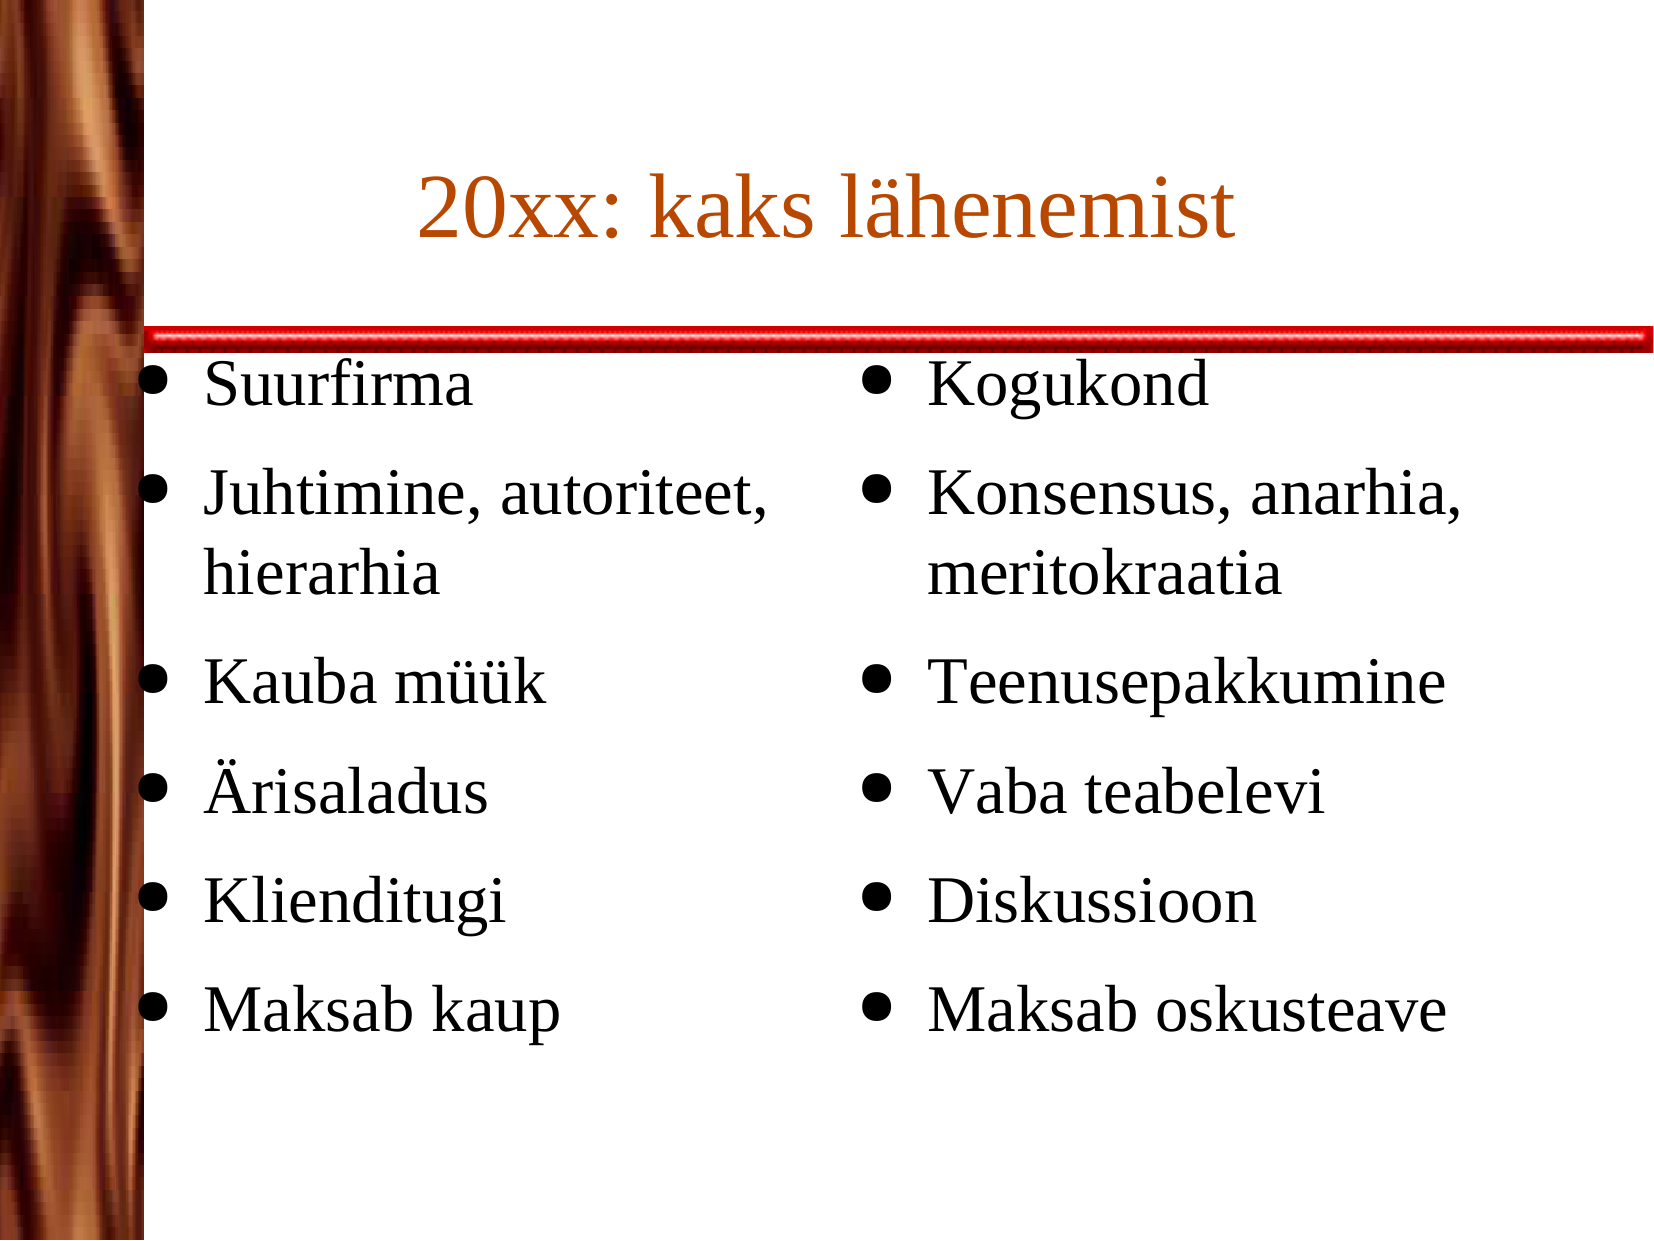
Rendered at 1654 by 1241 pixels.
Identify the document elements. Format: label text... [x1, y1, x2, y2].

list Kogukond Konsensus, anarhia, meritokraatia Teenusepakkumine Vaba teabelevi Diskussioon Maksab oskusteave [845, 344, 1534, 1126]
list Suurfirma Juhtimine, autoriteet, hierarhia Kauba müük Ärisaladus Klienditugi Maksab kaup [121, 344, 811, 1126]
title 20xx: kaks lähenemist [121, 102, 1534, 310]
picture [0, 0, 1654, 1240]
